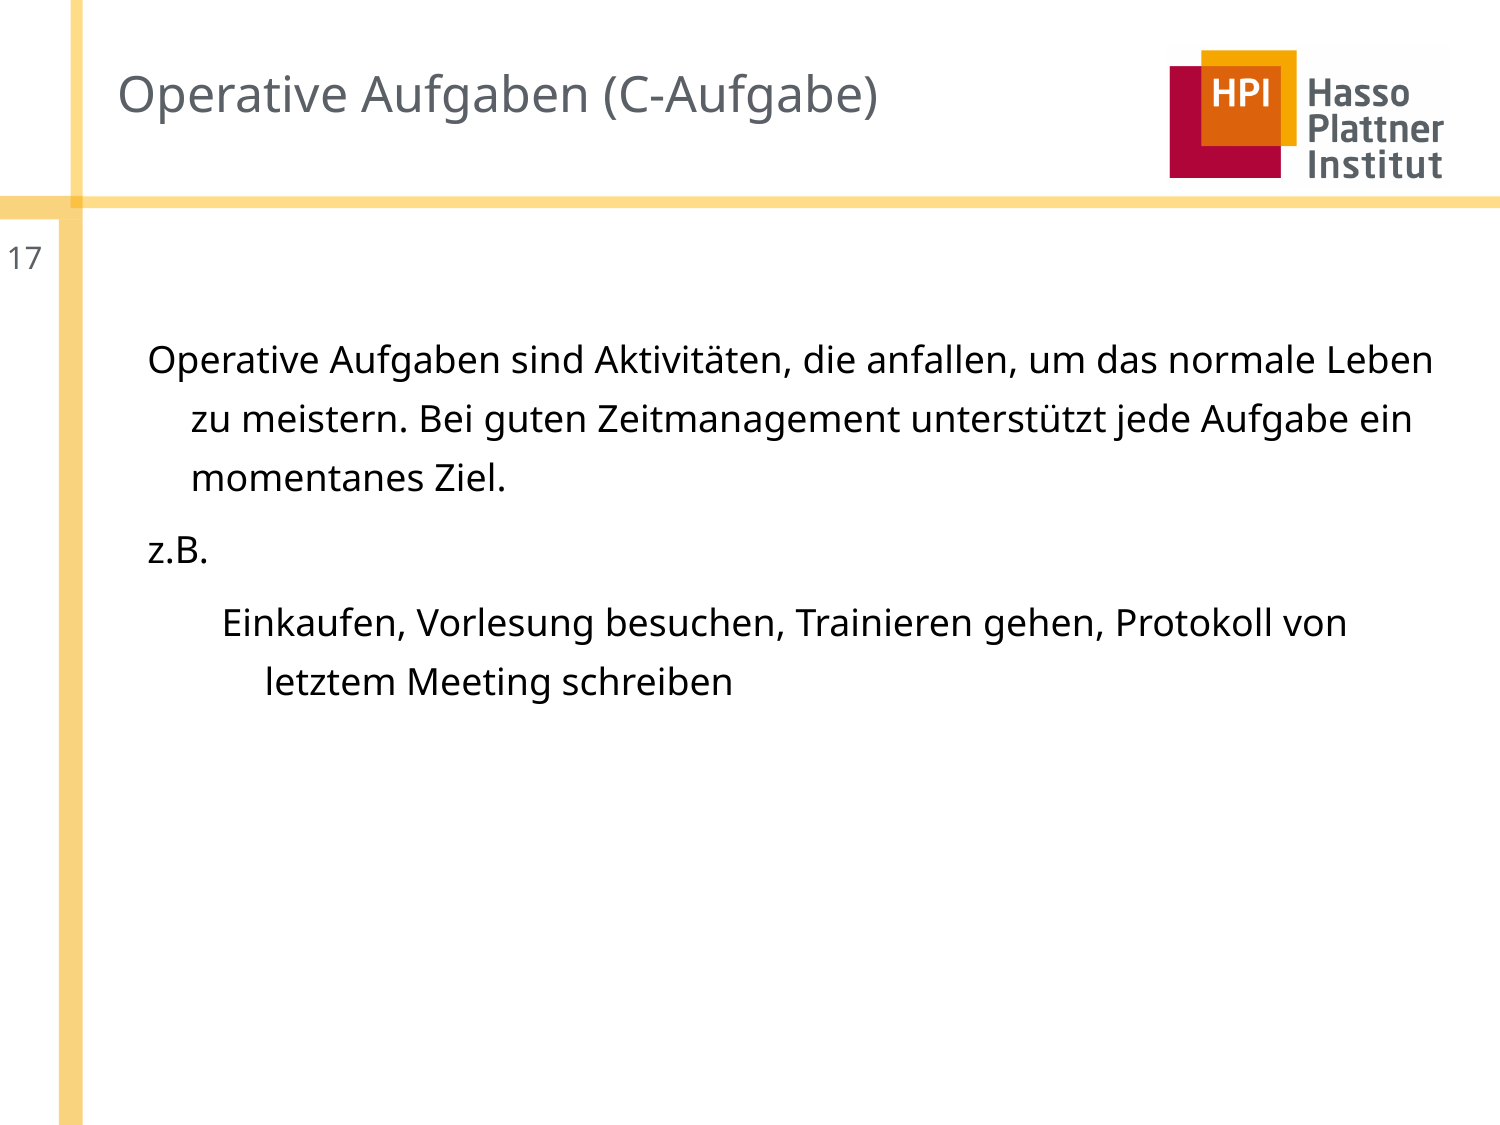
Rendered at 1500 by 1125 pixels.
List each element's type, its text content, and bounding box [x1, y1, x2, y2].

list Operative Aufgaben sind Aktivitäten, die anfallen, um das normale Leben zu meistern. Bei guten Zeitmanagement unterstützt jede Aufgabe ein momentanes Ziel. z.B. Einkaufen, Vorlesung besuchen, Trainieren gehen, Protokoll von letztem Meeting schreiben [117, 326, 1459, 1056]
title Operative Aufgaben (C-Aufgabe) [117, 7, 1093, 179]
